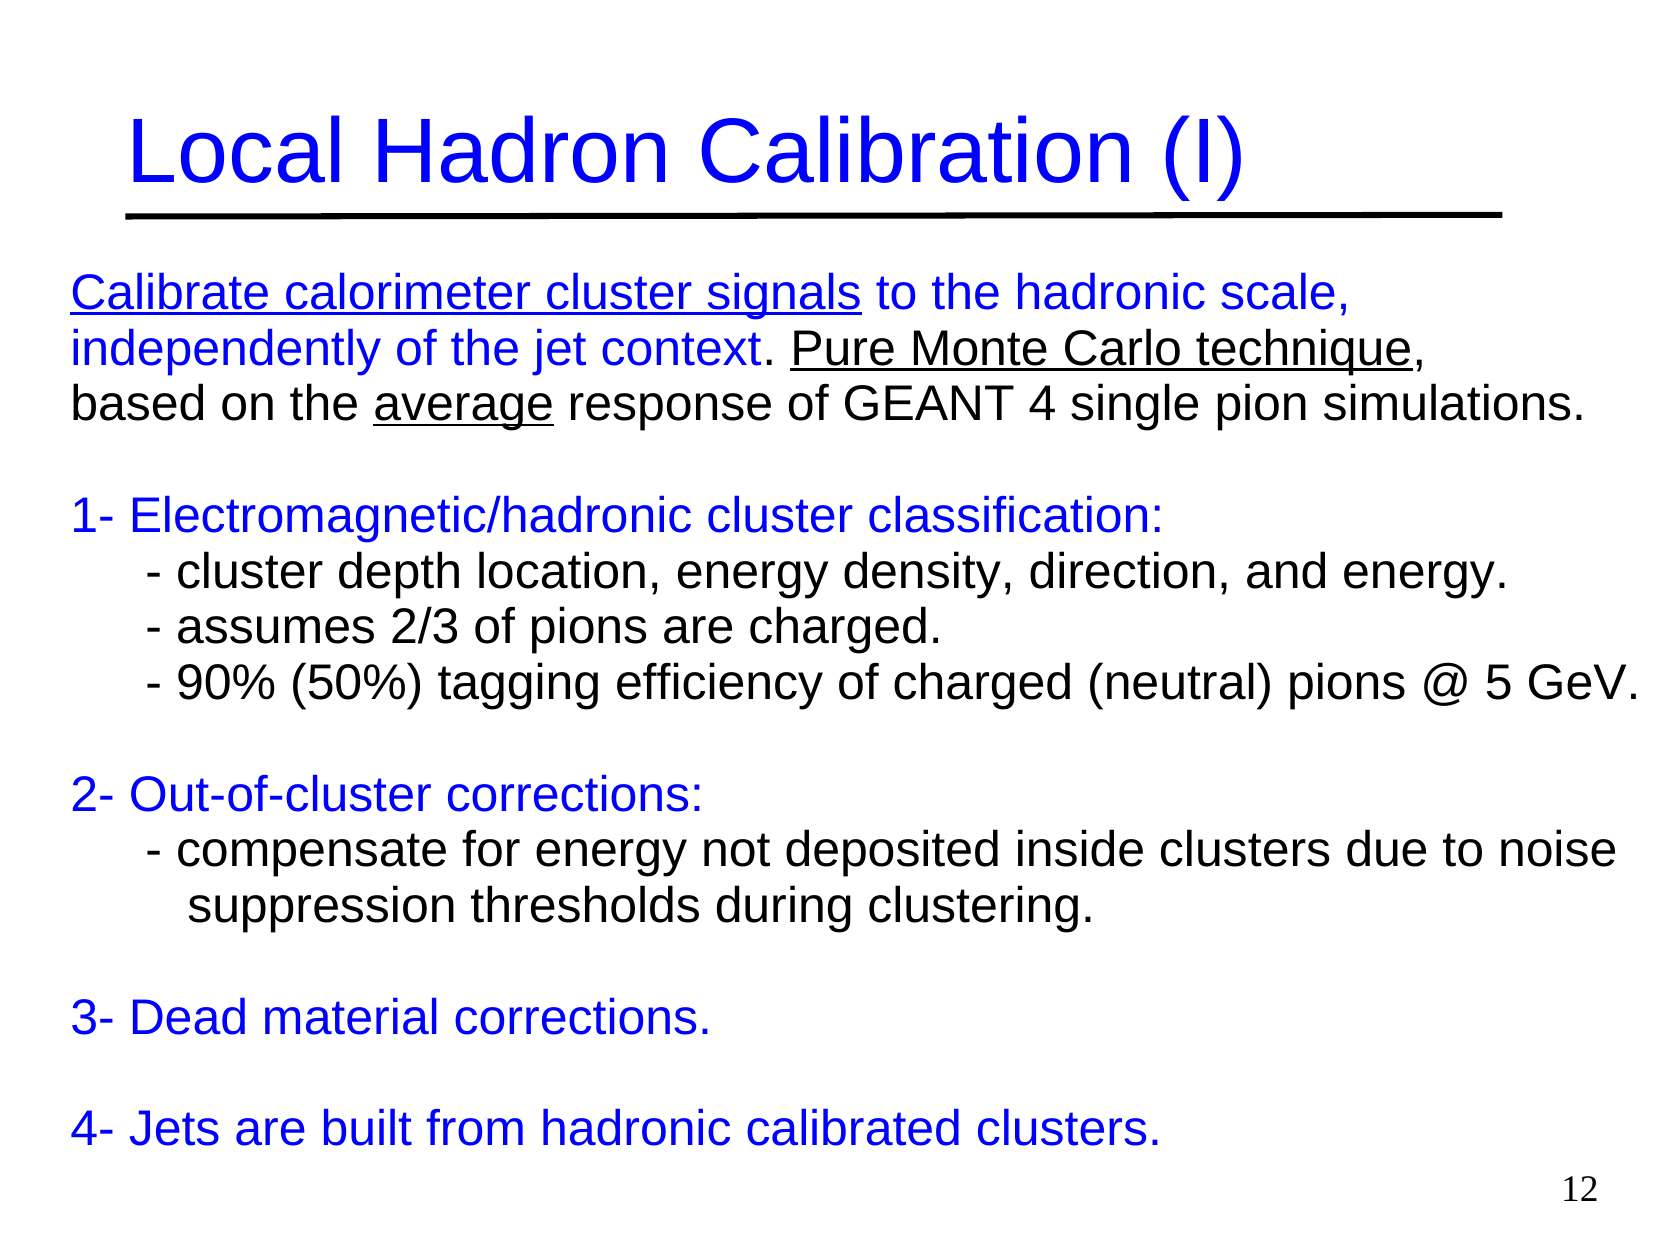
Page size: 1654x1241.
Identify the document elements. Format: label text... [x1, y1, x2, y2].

text_box Calibrate calorimeter cluster signals to the hadronic scale, independently of the jet context. Pure Monte Carlo technique, based on the average response of GEANT 4 single pion simulations. 1- Electromagnetic/hadronic cluster classification: - cluster depth location, energy density, direction, and energy. - assumes 2/3 of pions are charged. - 90% (50%) tagging efficiency of charged (neutral) pions @ 5 GeV. 2- Out-of-cluster corrections: - compensate for energy not deposited inside clusters due to noise suppression thresholds during clustering. 3- Dead material corrections. 4- Jets are built from hadronic calibrated clusters. [70, 264, 1611, 1212]
text_box Local Hadron Calibration (I) [126, 99, 1497, 214]
